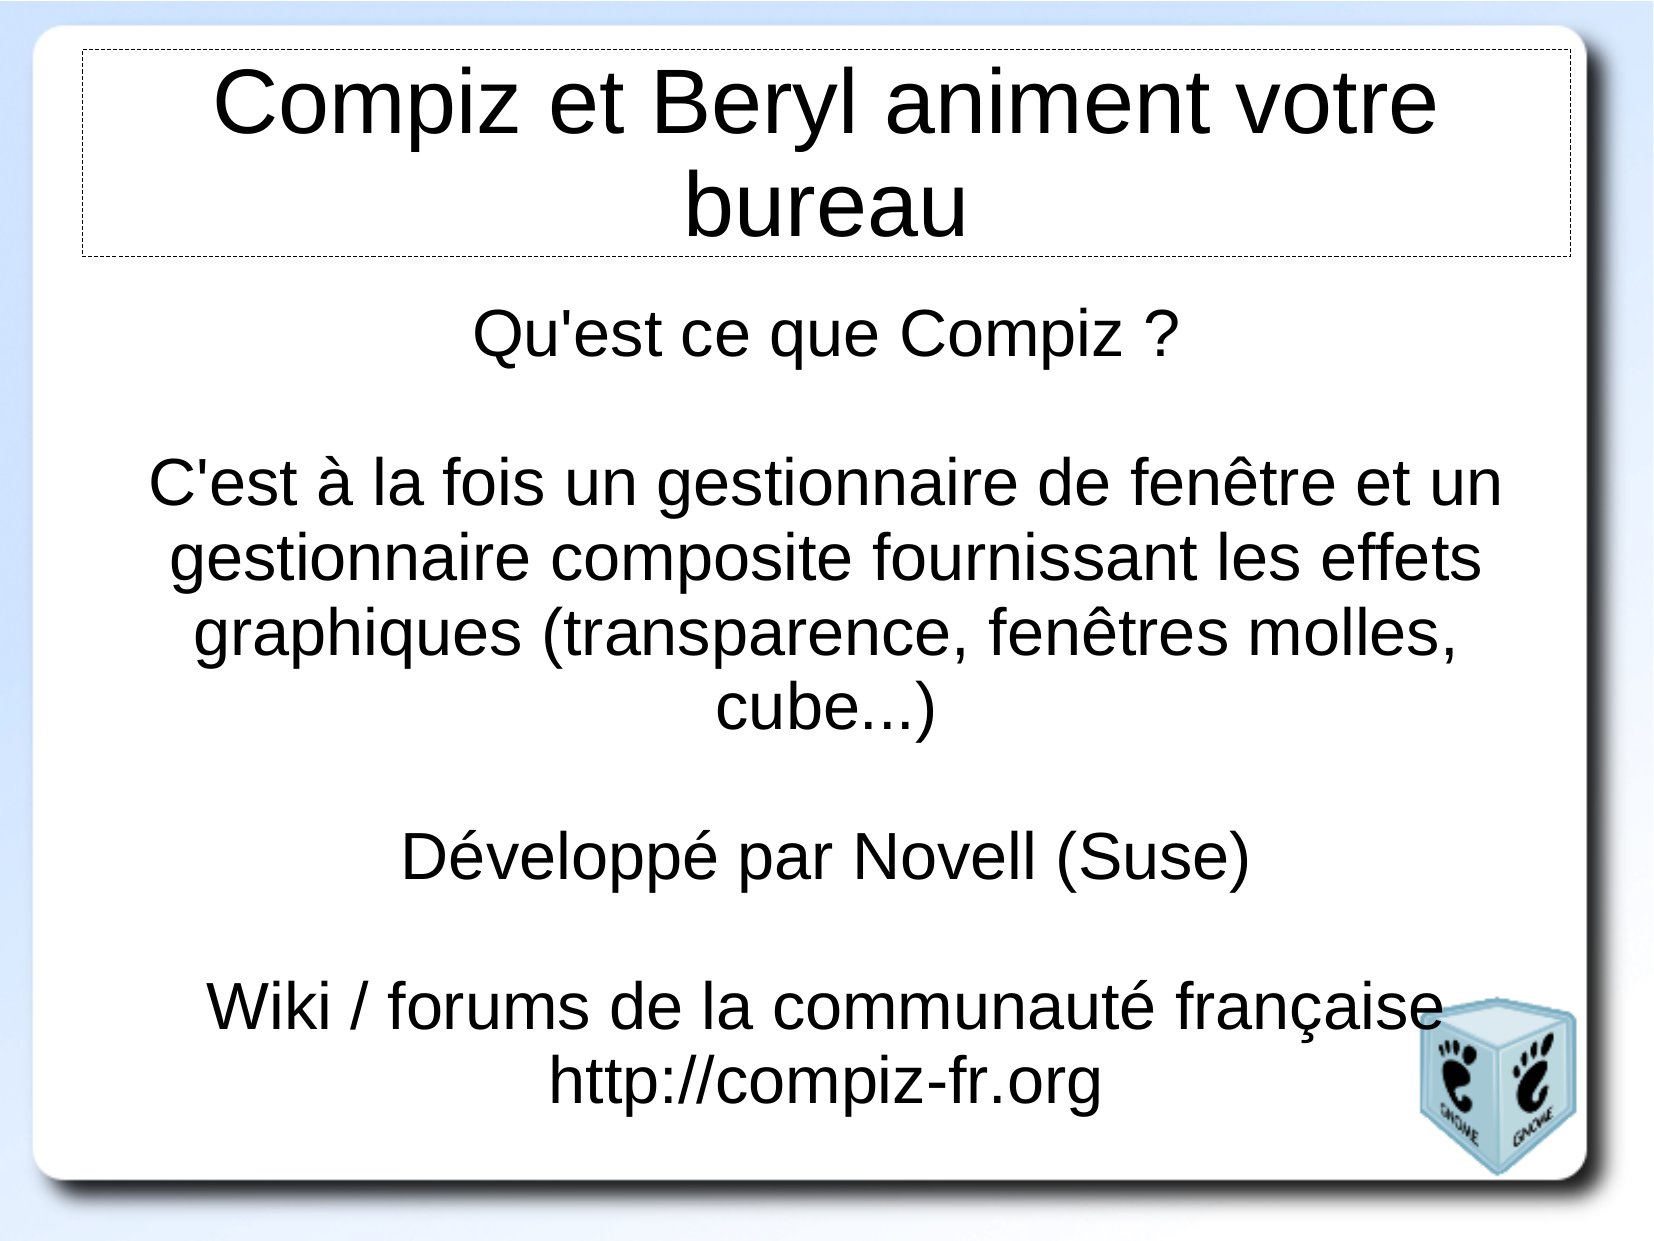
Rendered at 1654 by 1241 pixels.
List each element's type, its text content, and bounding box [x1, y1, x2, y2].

title Compiz et Beryl animent votre bureau [82, 49, 1571, 257]
picture [0, 1, 1654, 1241]
subtitle Qu'est ce que Compiz ? C'est à la fois un gestionnaire de fenêtre et un gestionnaire composite fournissant les effets graphiques (transparence, fenêtres molles, cube...) Développé par Novell (Suse) Wiki / forums de la communauté française http://compiz-fr.org [82, 265, 1571, 1149]
